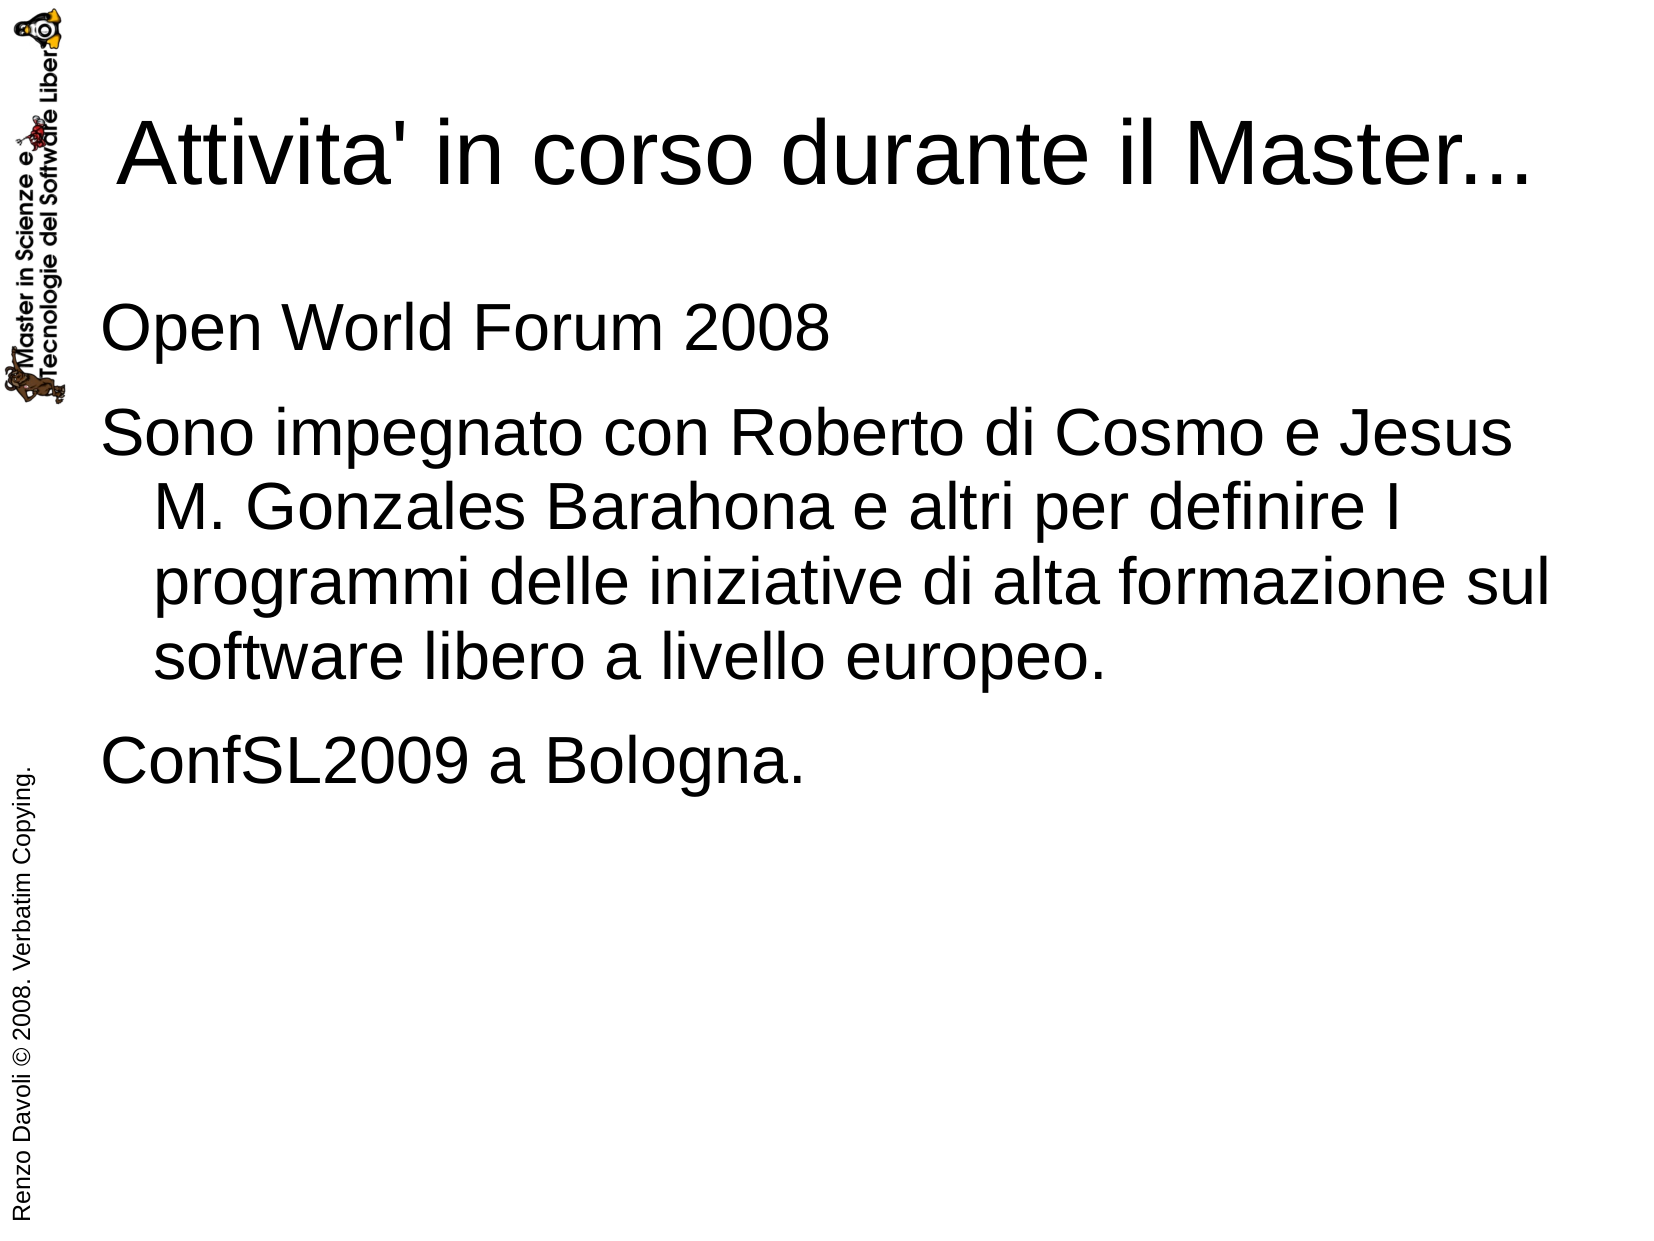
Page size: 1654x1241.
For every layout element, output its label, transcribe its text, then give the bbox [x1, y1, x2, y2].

list Open World Forum 2008 Sono impegnato con Roberto di Cosmo e Jesus M. Gonzales Barahona e altri per definire I programmi delle iniziative di alta formazione sul software libero a livello europeo. ConfSL2009 a Bologna. [82, 290, 1571, 1094]
title Attivita' in corso durante il Master... [82, 56, 1571, 250]
picture [1, 2, 69, 413]
